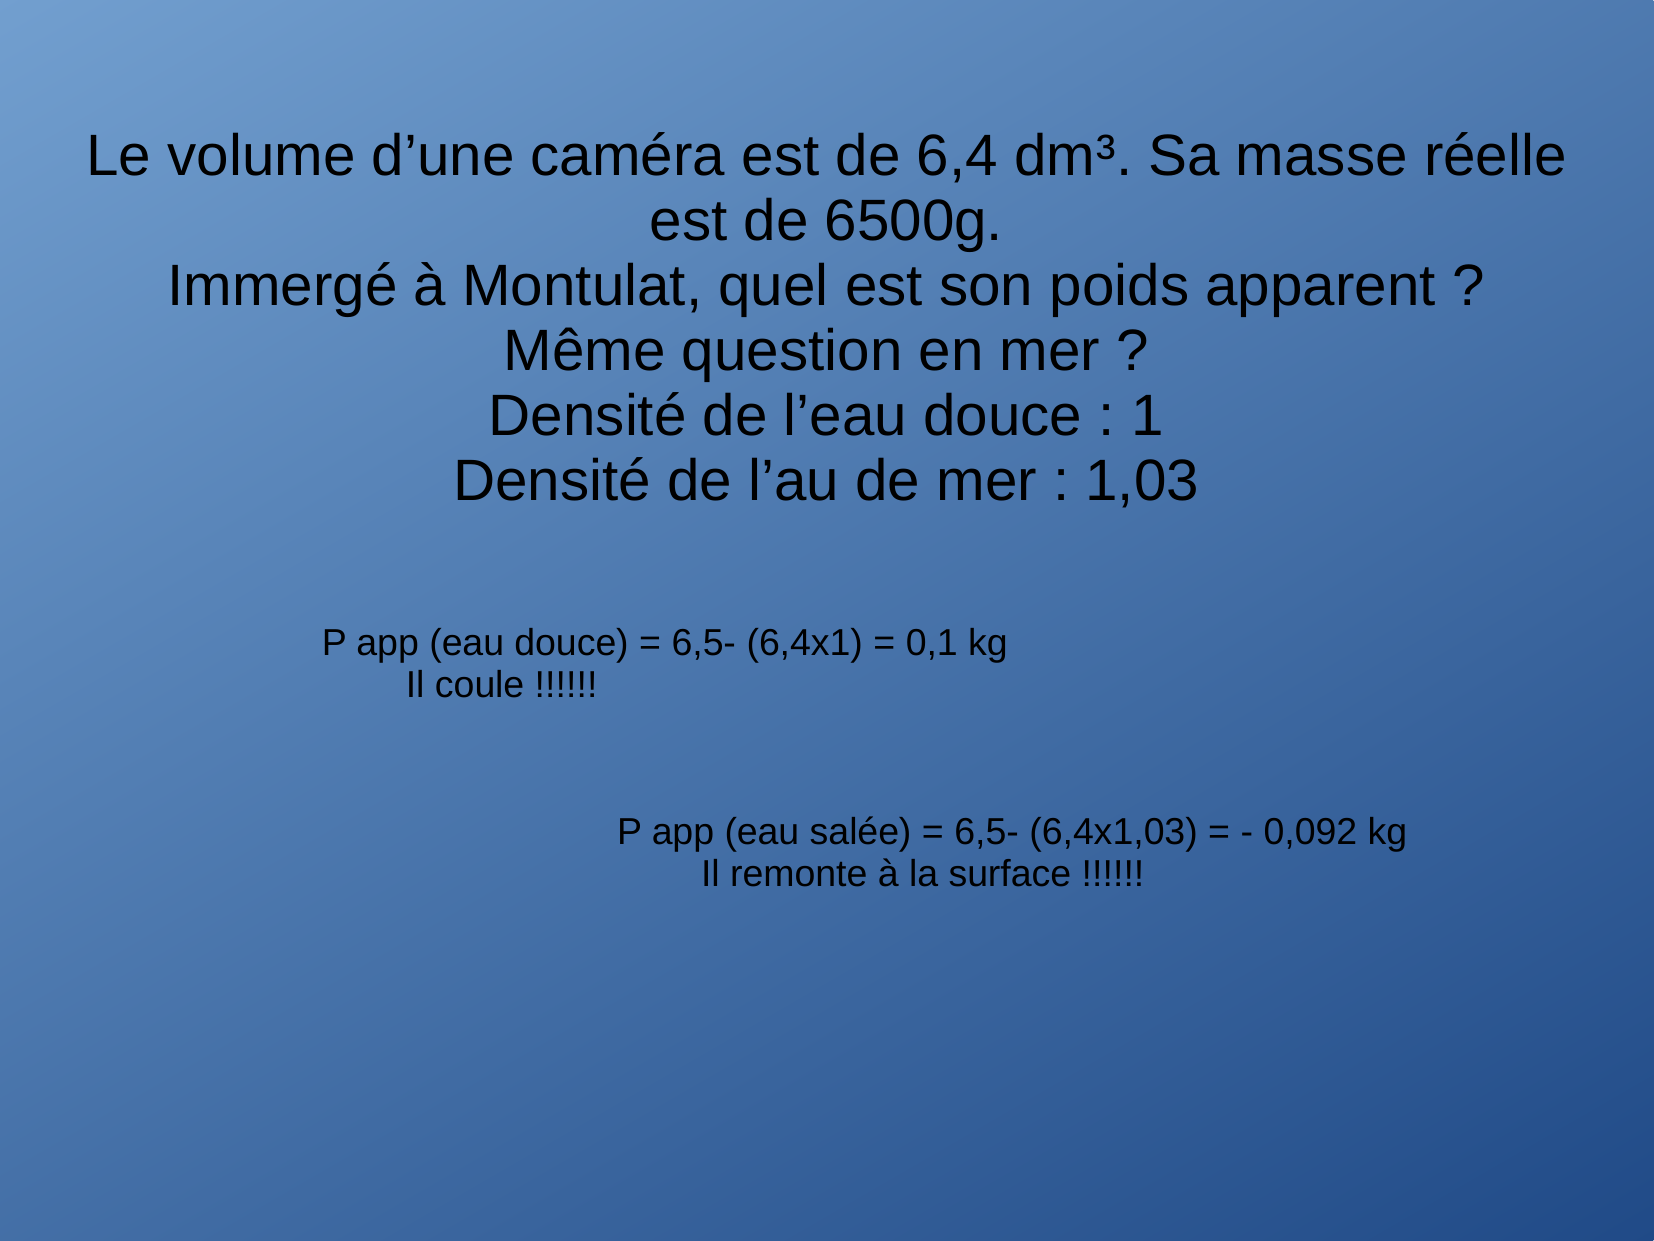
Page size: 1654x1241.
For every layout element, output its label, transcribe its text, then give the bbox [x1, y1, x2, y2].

text_box P app (eau douce) = 6,5- (6,4x1) = 0,1 kg Il coule !!!!!! [307, 614, 1158, 713]
title Le volume d’une caméra est de 6,4 dm³. Sa masse réelle est de 6500g. Immergé à Montulat, quel est son poids apparent ? Même question en mer ? Densité de l’eau douce : 1 Densité de l’au de mer : 1,03 [82, 123, 1571, 512]
text_box P app (eau salée) = 6,5- (6,4x1,03) = - 0,092 kg Il remonte à la surface !!!!!! [602, 803, 1453, 943]
